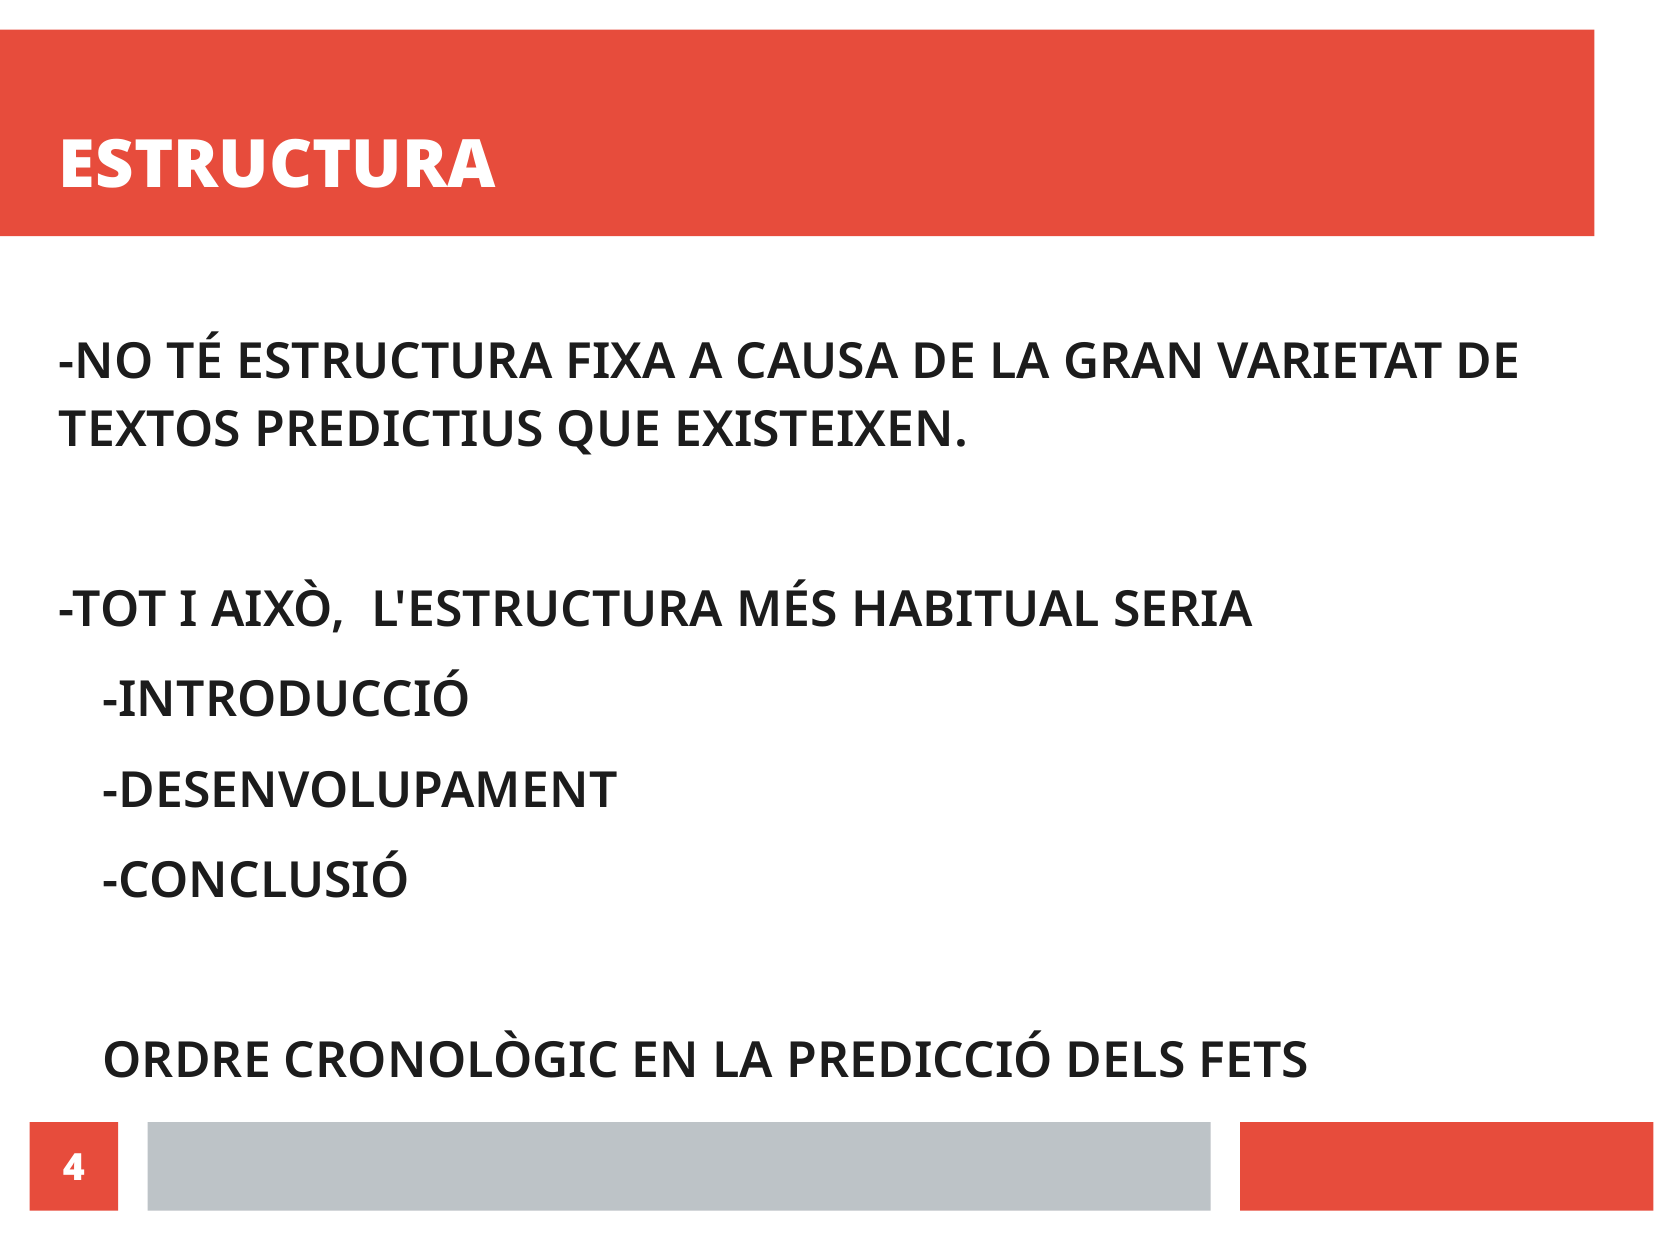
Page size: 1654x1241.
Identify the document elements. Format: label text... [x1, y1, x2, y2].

title ESTRUCTURA [59, 59, 1595, 207]
list -NO TÉ ESTRUCTURA FIXA A CAUSA DE LA GRAN VARIETAT DE TEXTOS PREDICTIUS QUE EXISTEIXEN. -TOT I AIXÒ, L'ESTRUCTURA MÉS HABITUAL SERIA -INTRODUCCIÓ -DESENVOLUPAMENT -CONCLUSIÓ ORDRE CRONOLÒGIC EN LA PREDICCIÓ DELS FETS [59, 324, 1565, 1093]
